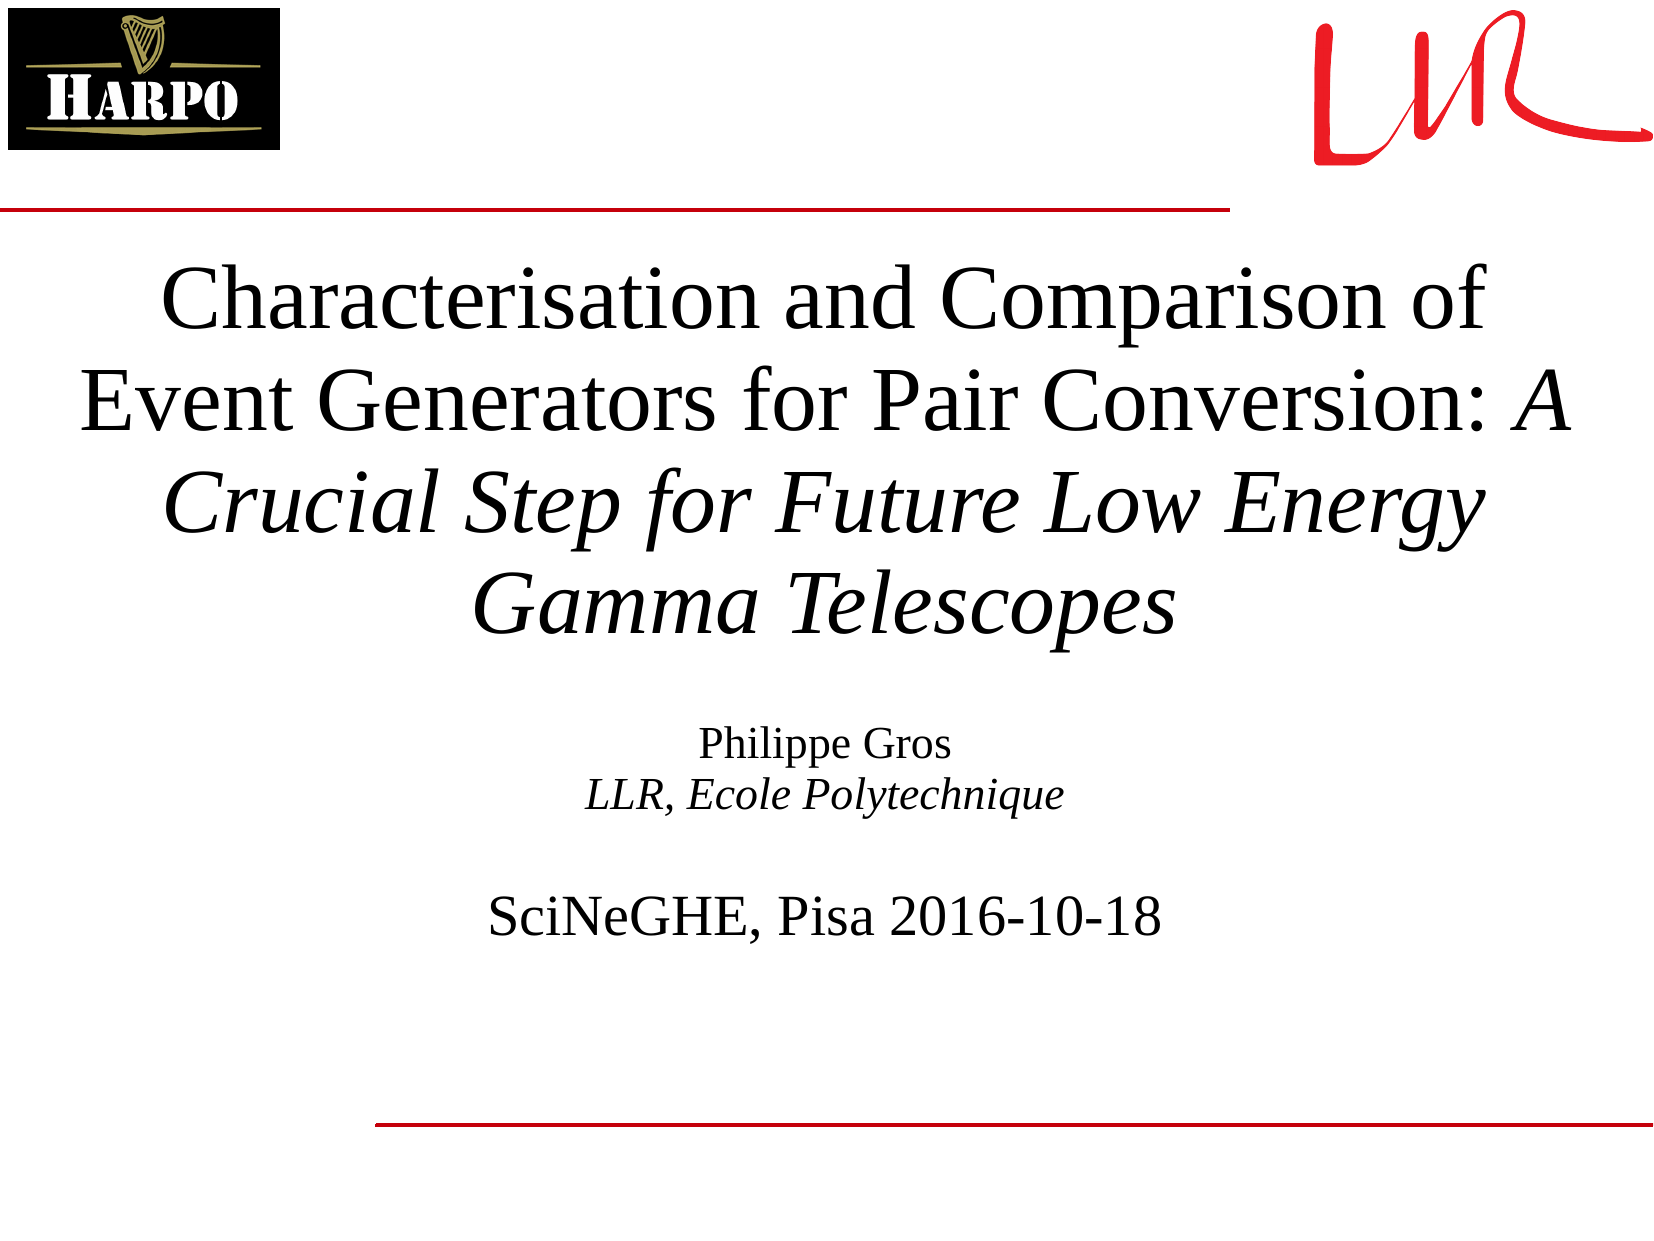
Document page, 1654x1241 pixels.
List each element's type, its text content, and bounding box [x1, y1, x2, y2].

picture [1314, 10, 1653, 166]
title Characterisation and Comparison of Event Generators for Pair Conversion: A Crucial Step for Future Low Energy Gamma Telescopes Philippe Gros LLR, Ecole Polytechnique SciNeGHE, Pisa 2016-10-18 [60, 245, 1591, 951]
picture [8, 8, 280, 150]
